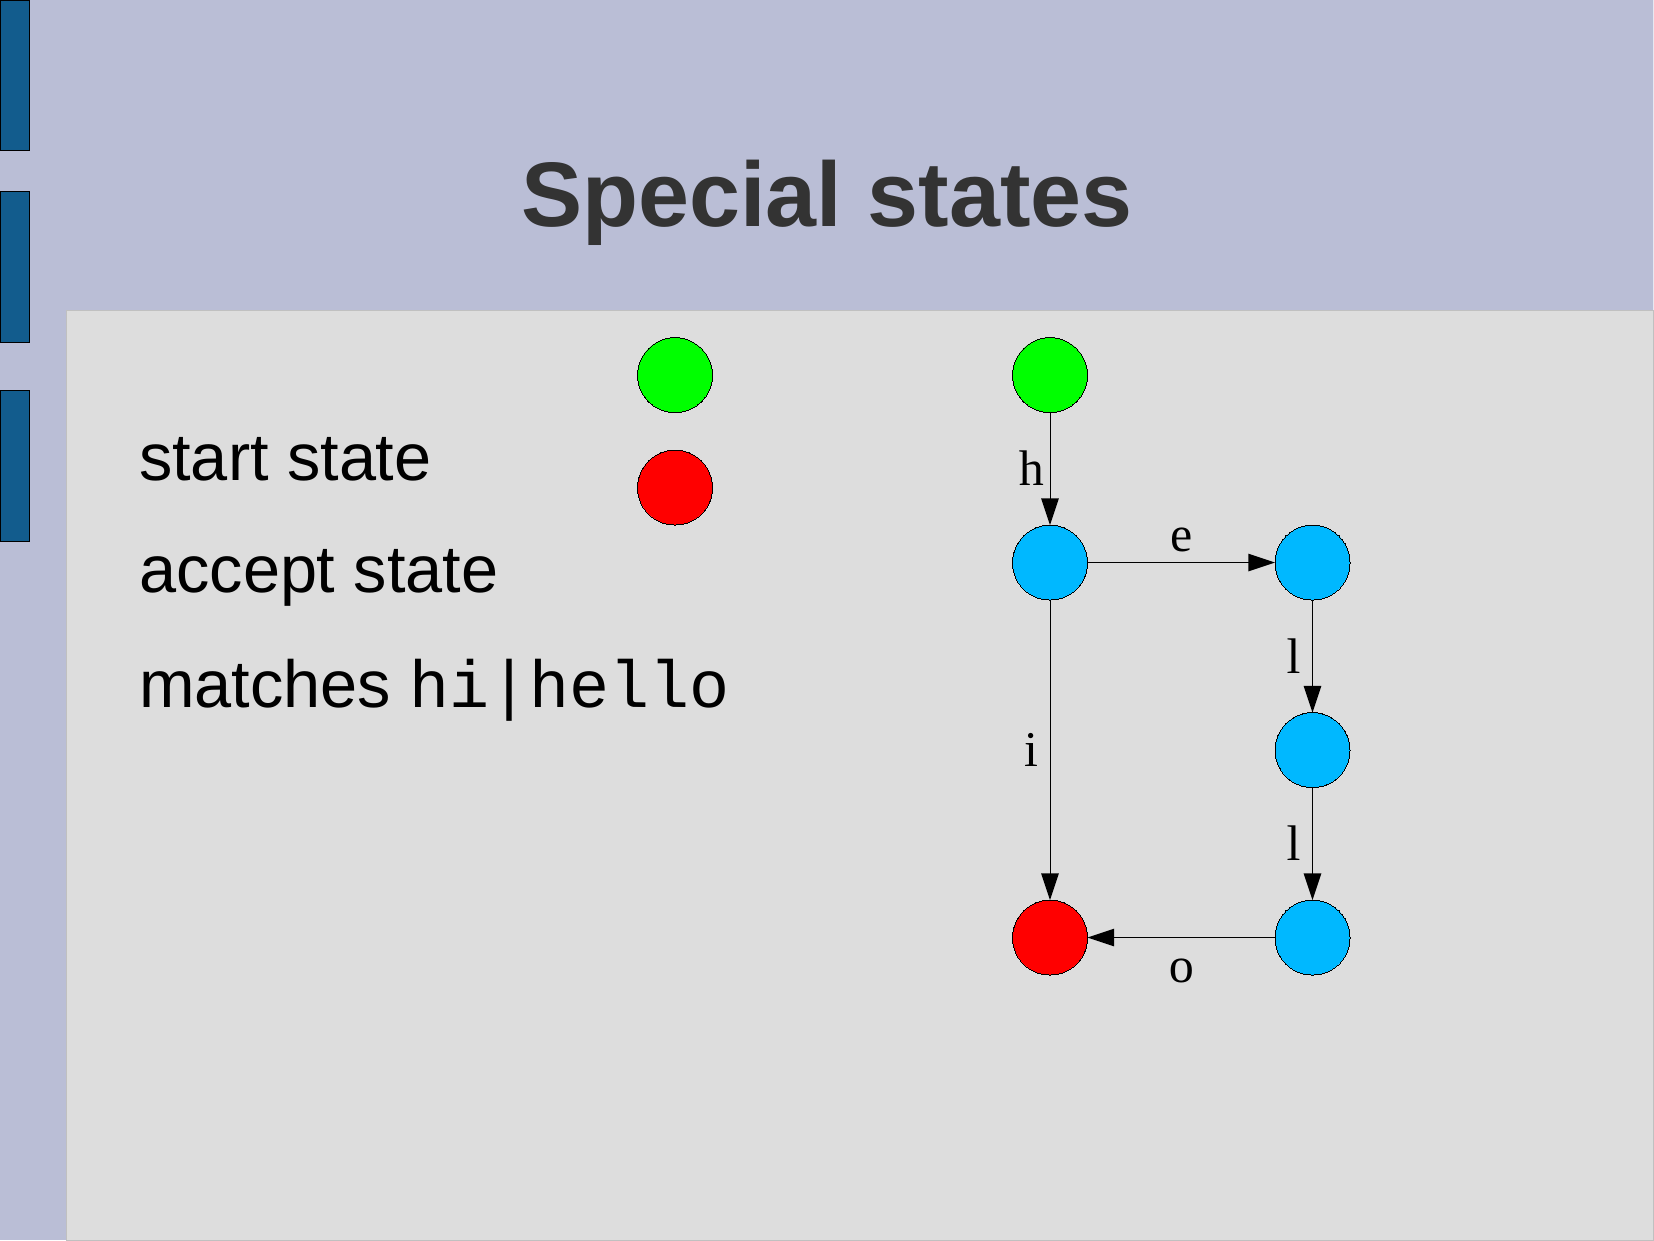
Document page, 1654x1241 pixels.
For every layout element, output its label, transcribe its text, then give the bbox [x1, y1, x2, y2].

title Special states [121, 91, 1534, 299]
text_box [1012, 337, 1088, 413]
text_box [637, 450, 713, 526]
text_box [1012, 900, 1088, 976]
text_box [637, 337, 713, 413]
text_box [1275, 900, 1351, 976]
text_box [1275, 712, 1351, 788]
list start state accept state matches hi|hello [121, 344, 811, 1127]
text_box [1275, 525, 1351, 601]
text_box [1012, 525, 1088, 601]
